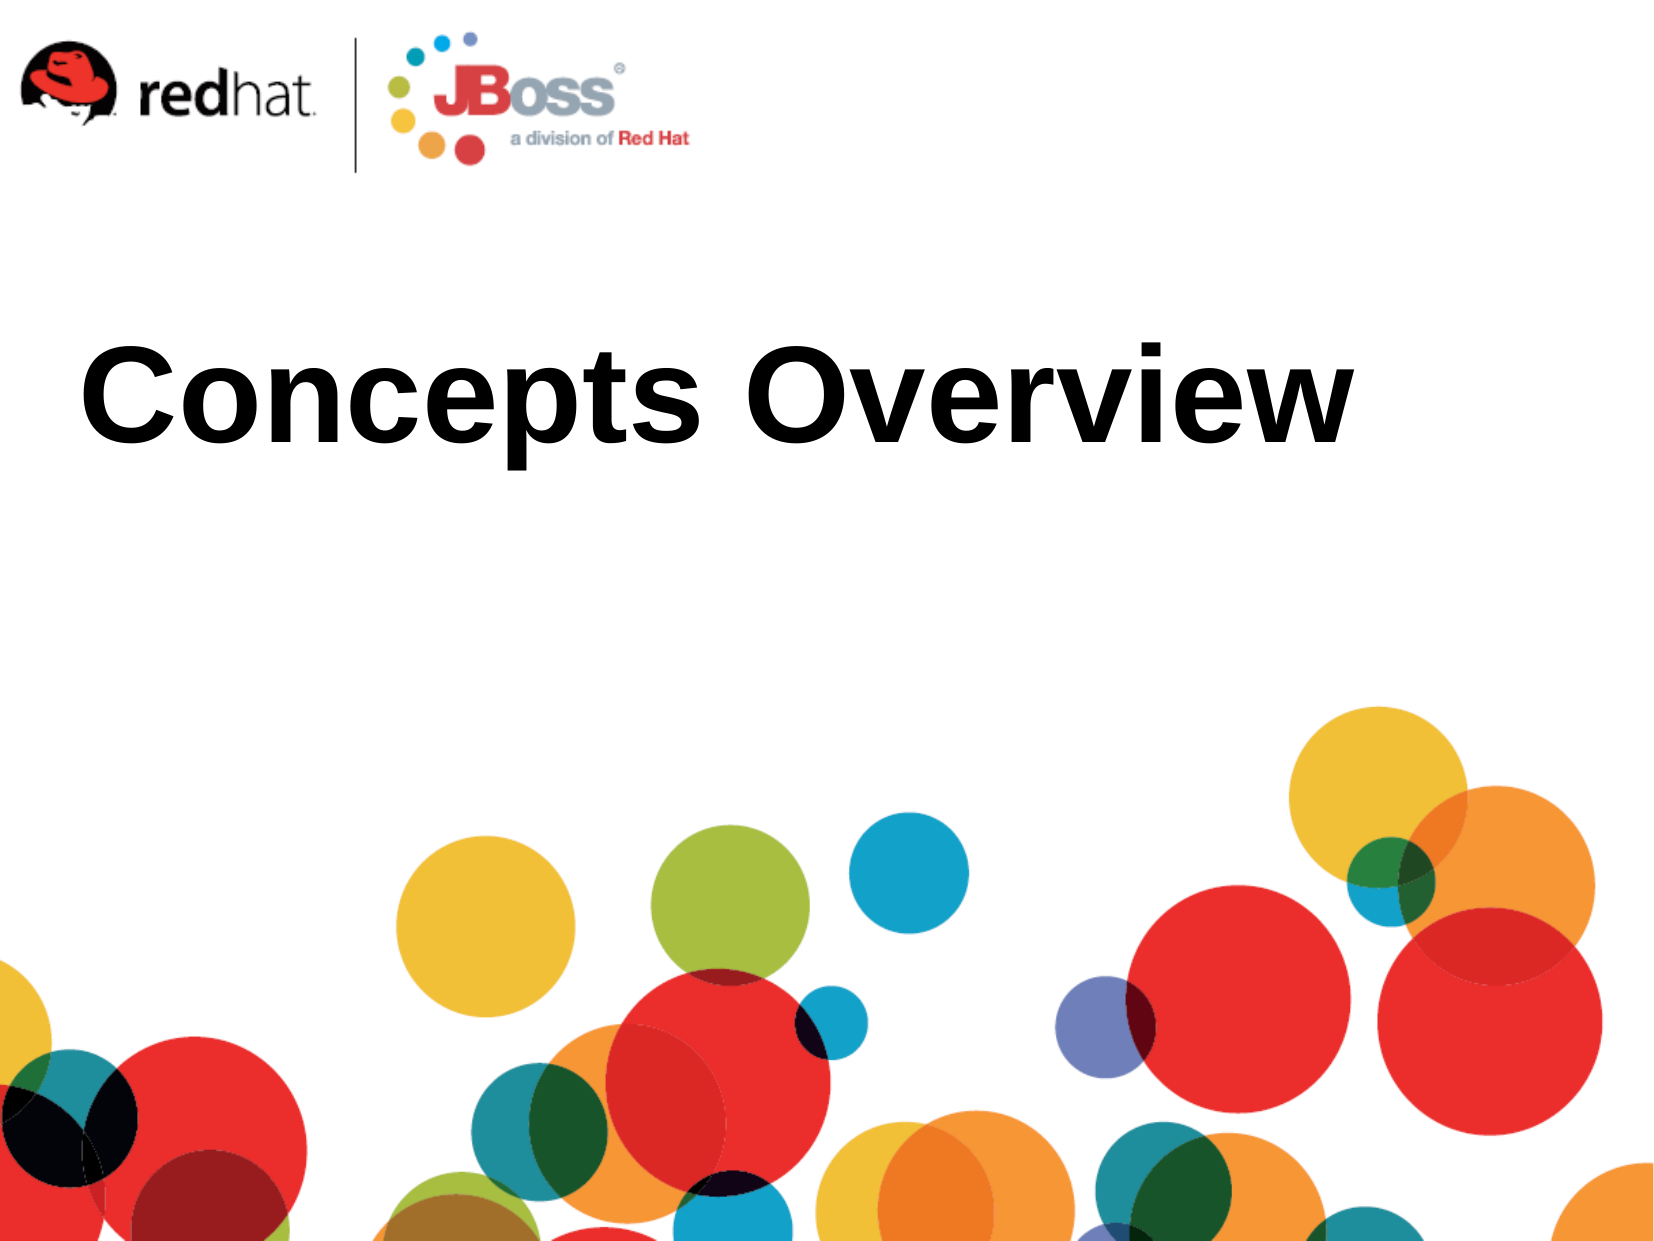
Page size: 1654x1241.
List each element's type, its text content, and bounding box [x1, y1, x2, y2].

text_box Concepts Overview [64, 310, 1371, 513]
picture [0, 685, 1654, 1241]
picture [13, 5, 699, 182]
